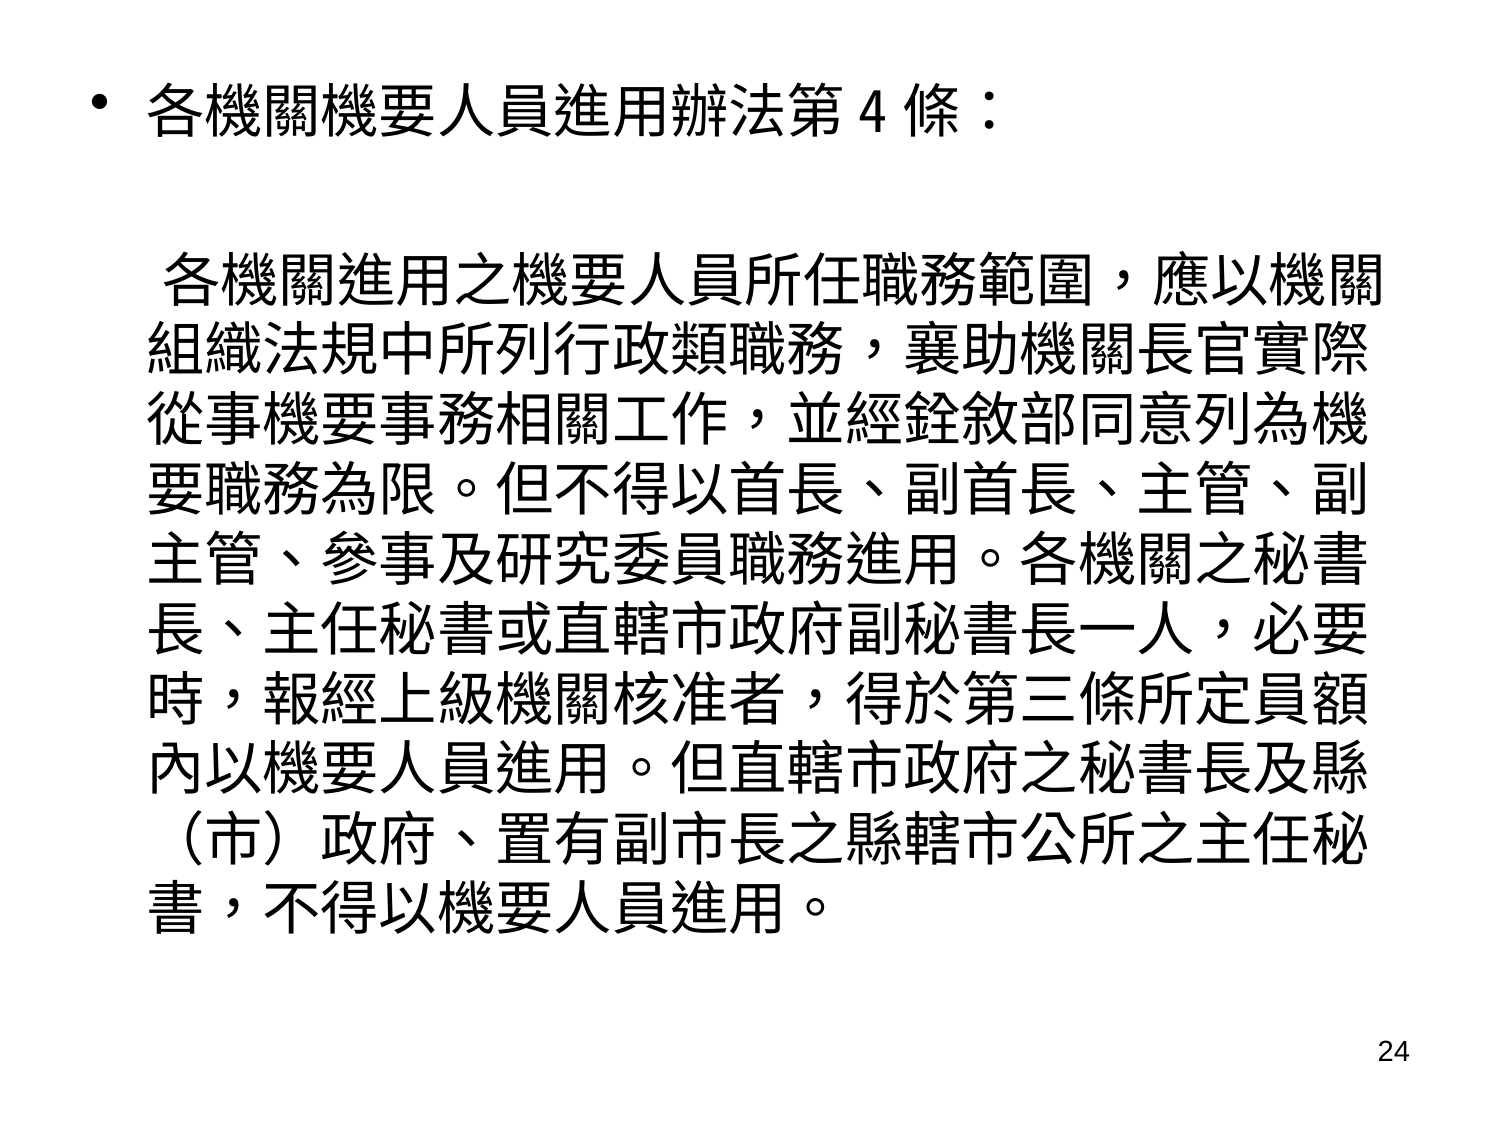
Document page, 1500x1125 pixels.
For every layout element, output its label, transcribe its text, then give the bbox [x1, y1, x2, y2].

list 各機關機要人員進用辦法第4條： 各機關進用之機要人員所任職務範圍，應以機關組織法規中所列行政類職務，襄助機關長官實際從事機要事務相關工作，並經銓敘部同意列為機要職務為限。但不得以首長、副首長、主管、副主管、參事及研究委員職務進用。各機關之秘書長、主任秘書或直轄市政府副秘書長一人，必要時，報經上級機關核准者，得於第三條所定員額 內以機要人員進用。但直轄市政府之秘書長及縣（市）政府、置有副市長之縣轄市公所之主任秘書，不得以機要人員進用。 [75, 66, 1426, 1005]
